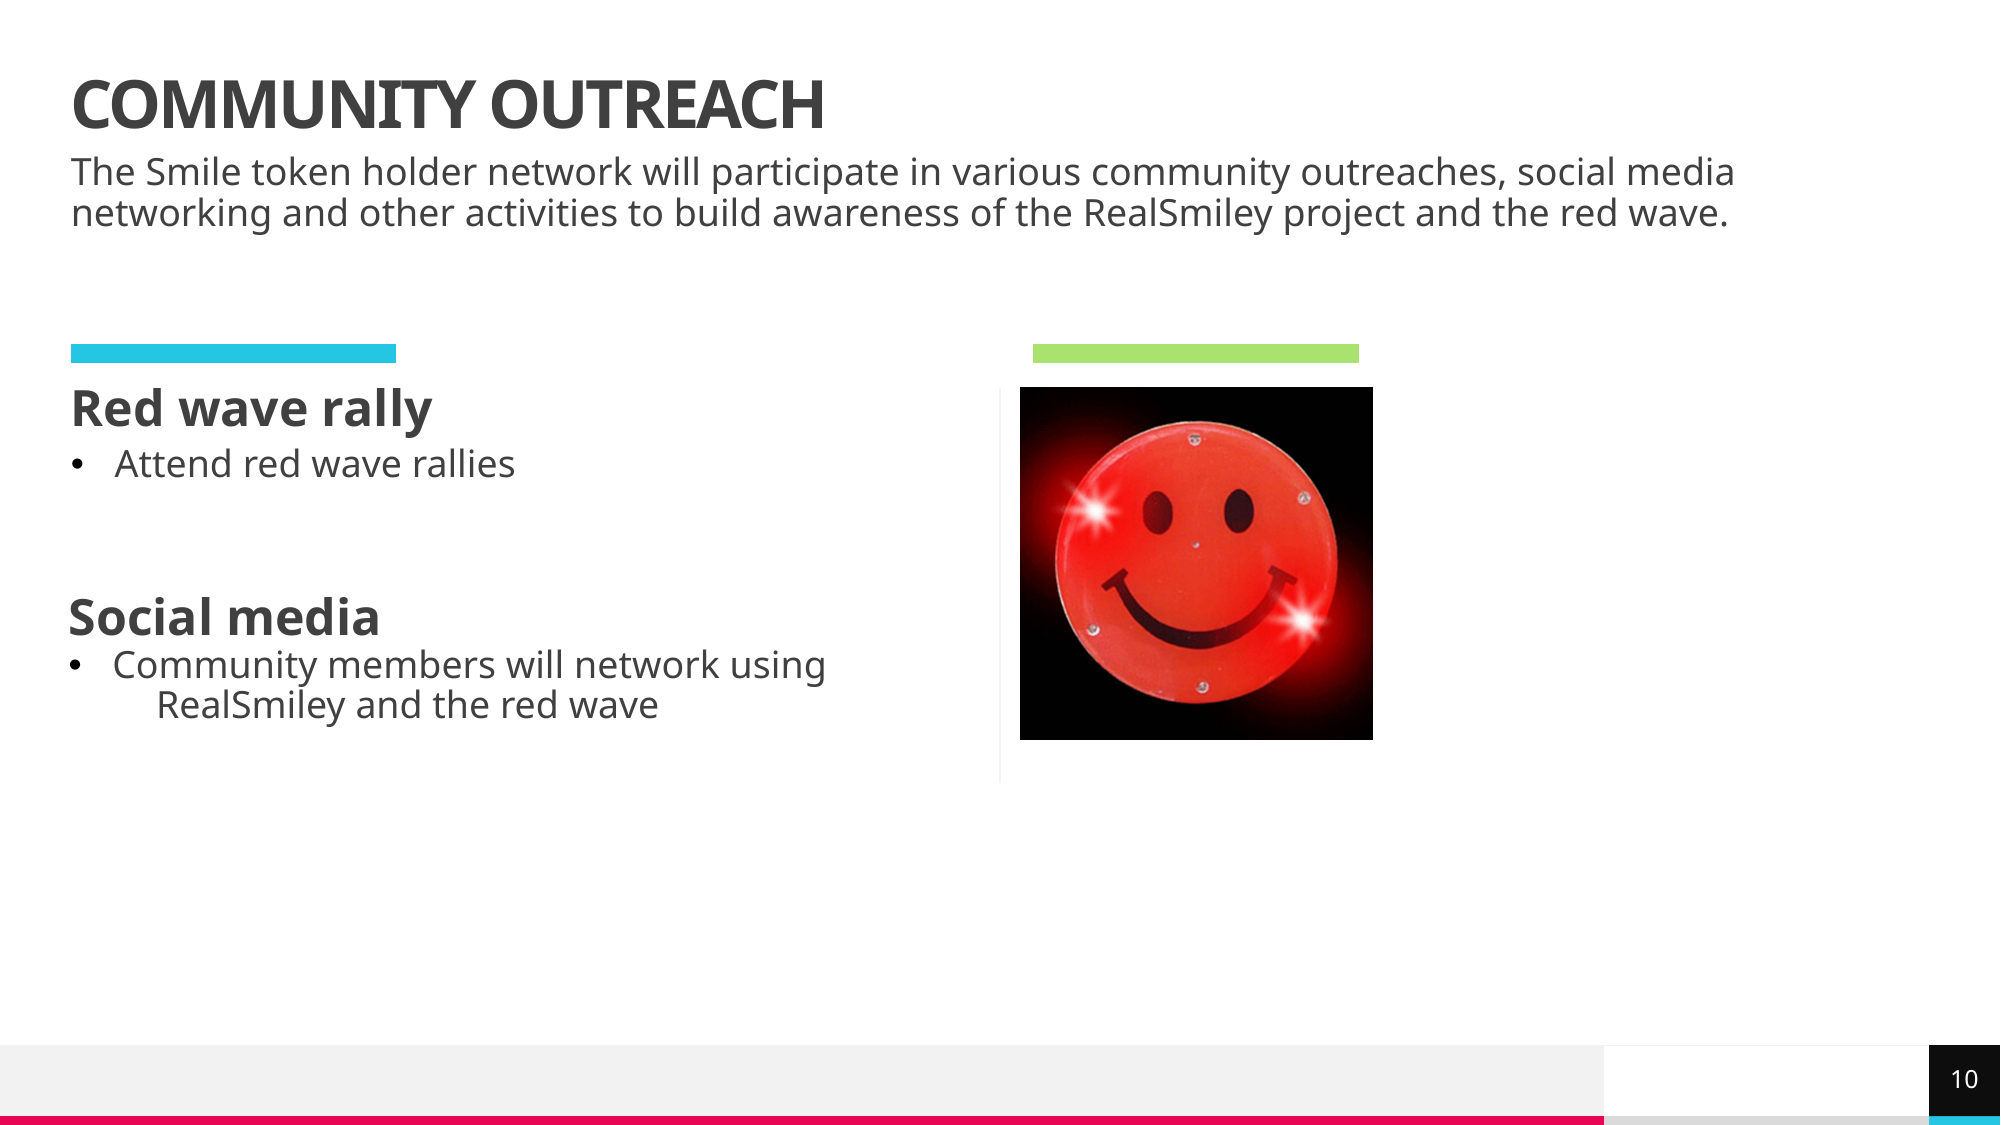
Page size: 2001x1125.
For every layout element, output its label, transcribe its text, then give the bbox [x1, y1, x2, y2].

text_box Community members will network using RealSmiley and the red wave [68, 646, 967, 777]
text_box [1033, 344, 1359, 363]
list The Smile token holder network will participate in various community outreaches, social media networking and other activities to build awareness of the RealSmiley project and the red wave. [70, 153, 1931, 330]
picture [1020, 387, 1373, 740]
list Attend red wave rallies [70, 445, 969, 584]
title COMMUNITY OUTREACH [70, 70, 1932, 142]
text_box [71, 344, 396, 363]
text_box Social media [68, 591, 967, 646]
list Red wave rally [70, 383, 969, 443]
text_box 10 [1929, 1045, 2000, 1117]
